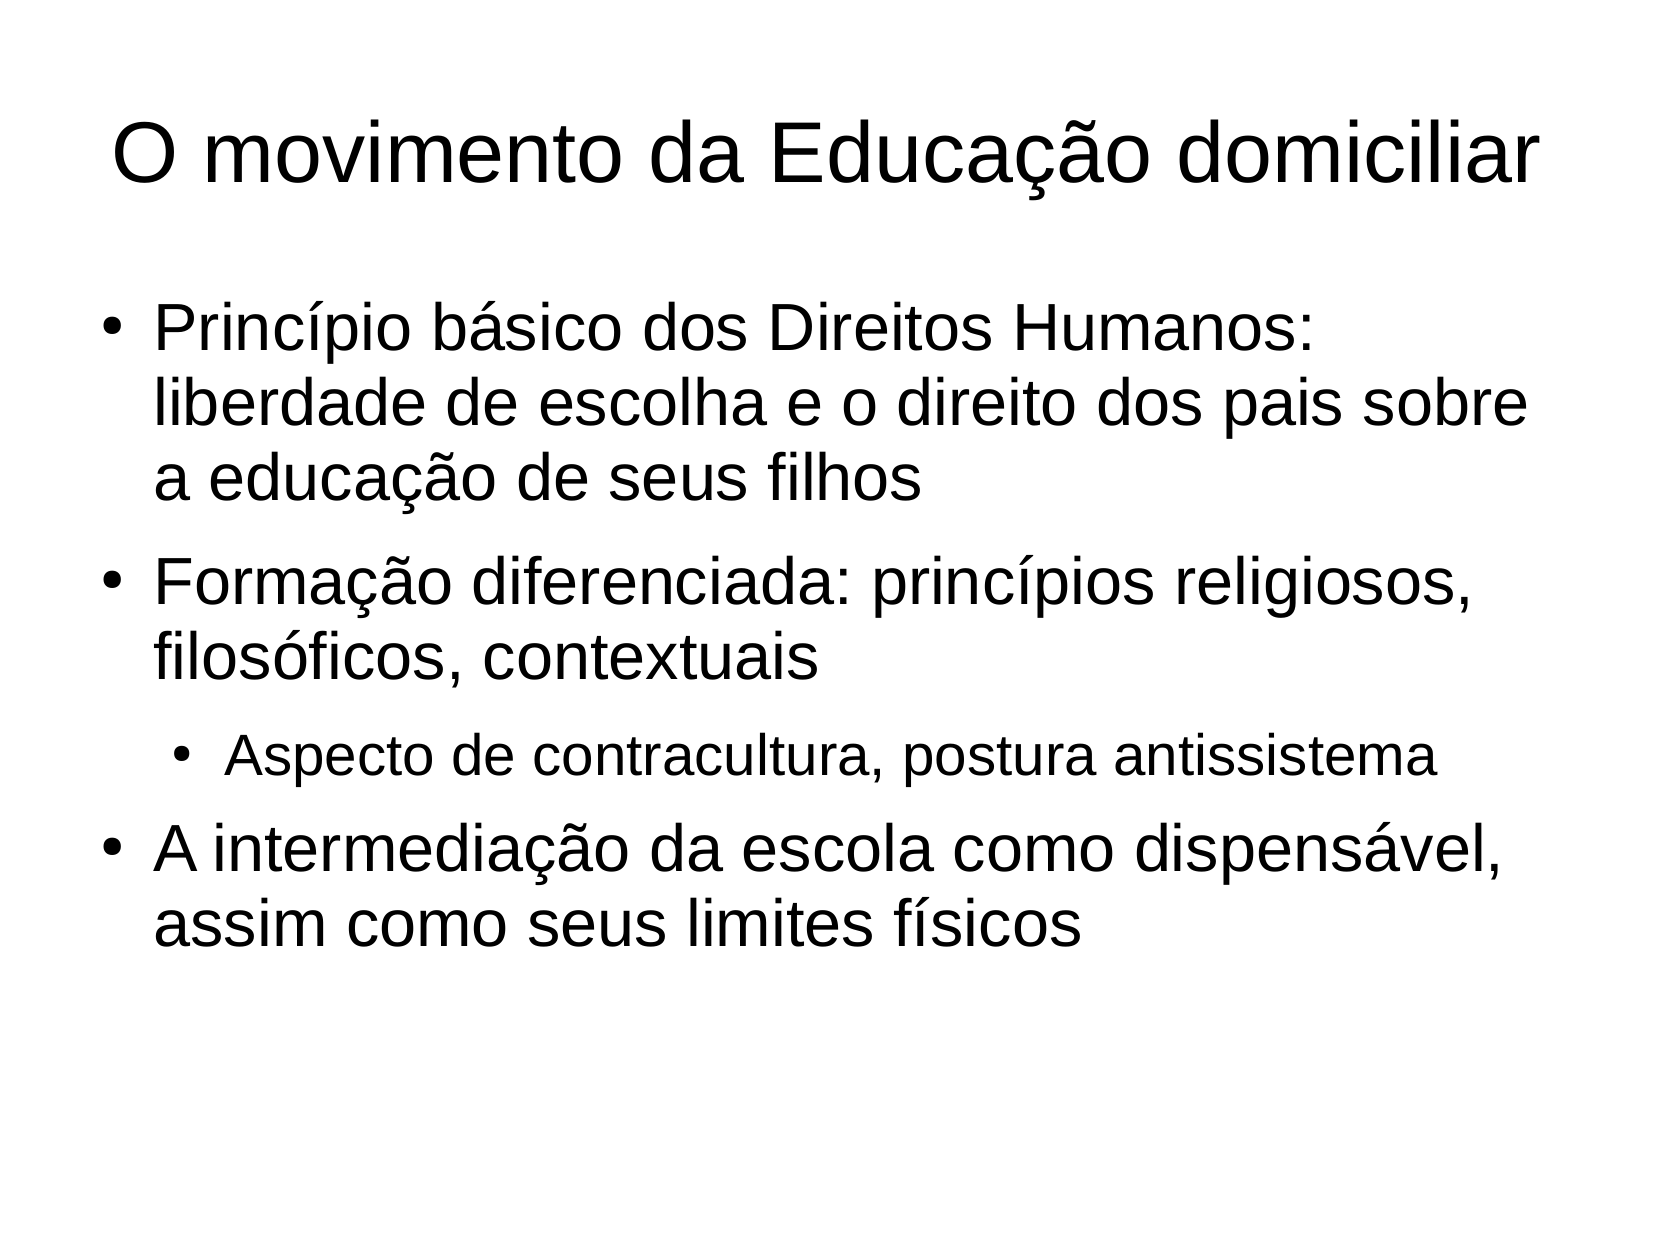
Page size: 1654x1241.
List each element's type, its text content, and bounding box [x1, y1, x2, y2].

list Princípio básico dos Direitos Humanos: liberdade de escolha e o direito dos pais sobre a educação de seus filhos Formação diferenciada: princípios religiosos, filosóficos, contextuais Aspecto de contracultura, postura antissistema A intermediação da escola como dispensável, assim como seus limites físicos [82, 290, 1571, 1010]
title O movimento da Educação domiciliar [82, 49, 1571, 257]
